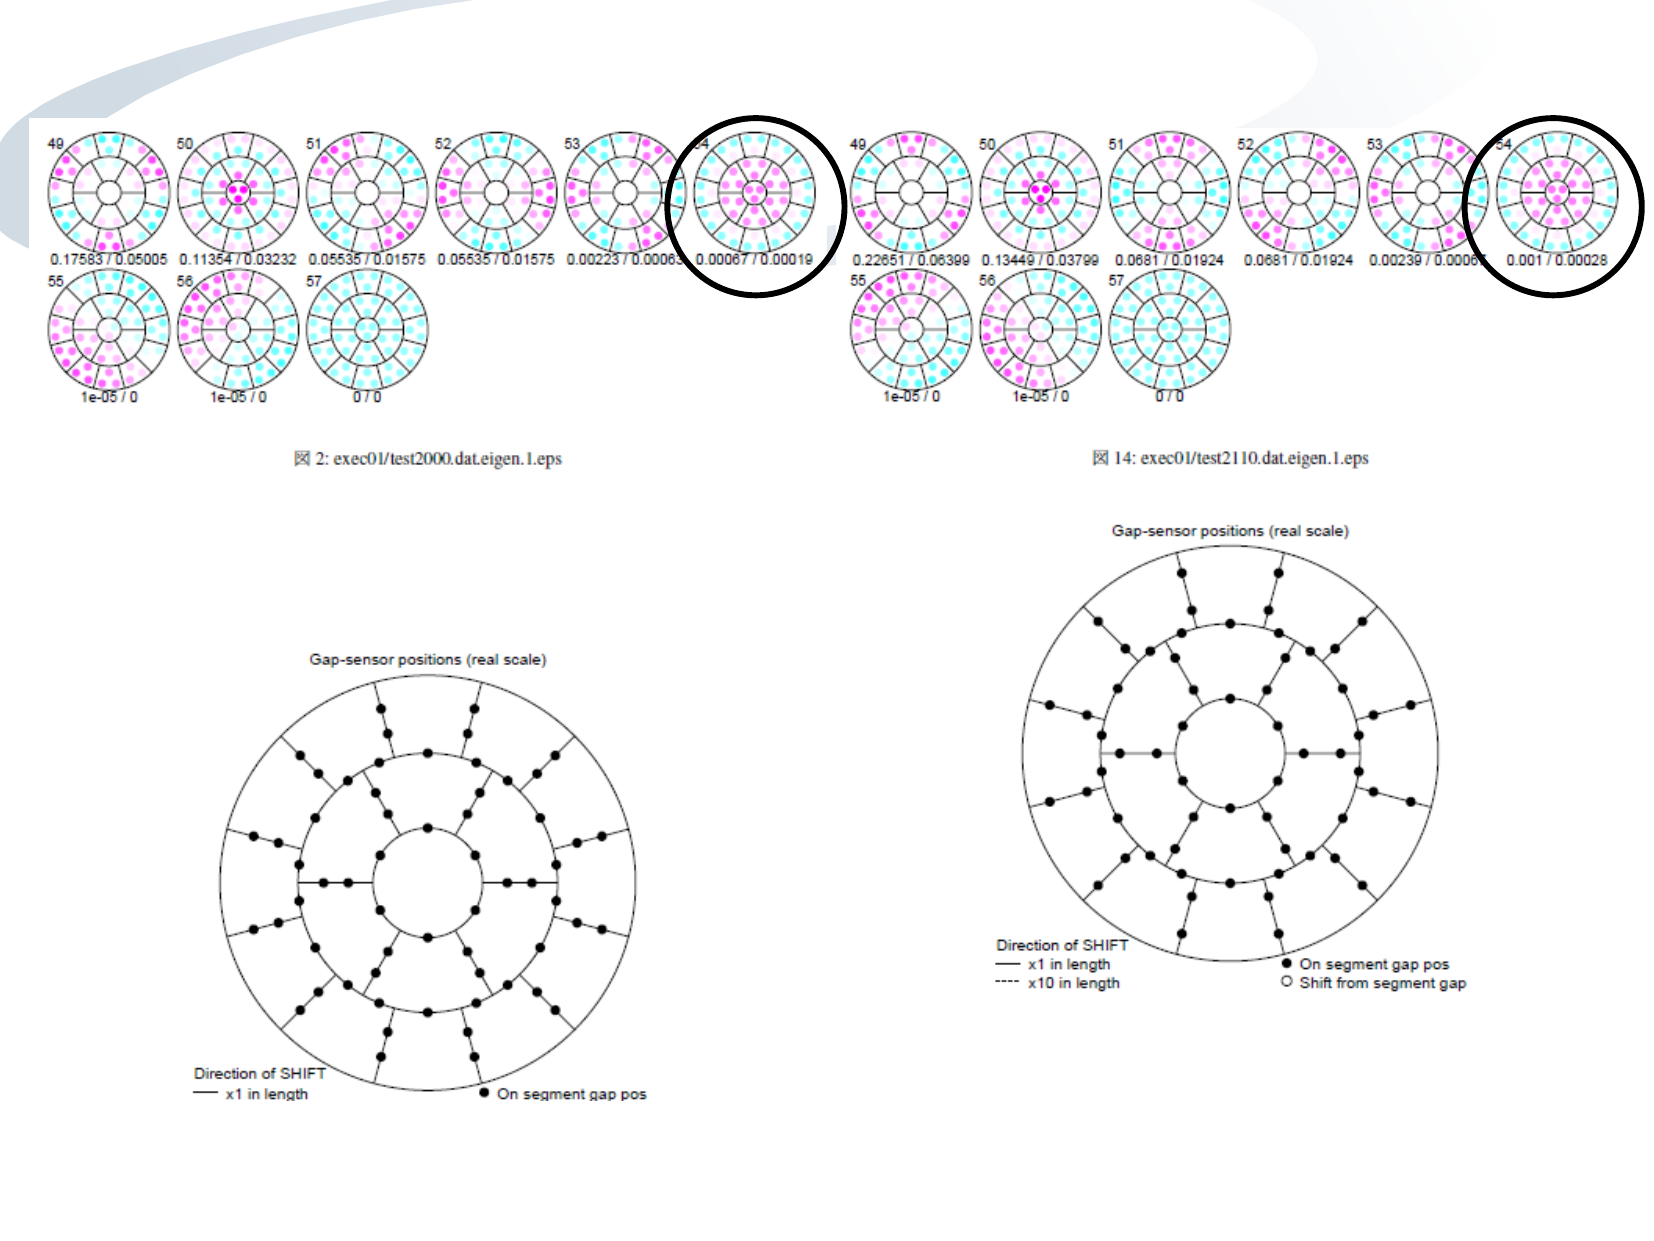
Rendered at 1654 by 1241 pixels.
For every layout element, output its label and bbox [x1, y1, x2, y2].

picture [29, 118, 827, 1101]
picture [836, 128, 1625, 1004]
picture [1468, 128, 1625, 292]
picture [836, 180, 841, 234]
picture [671, 122, 827, 292]
picture [1602, 128, 1625, 148]
picture [783, 118, 827, 147]
